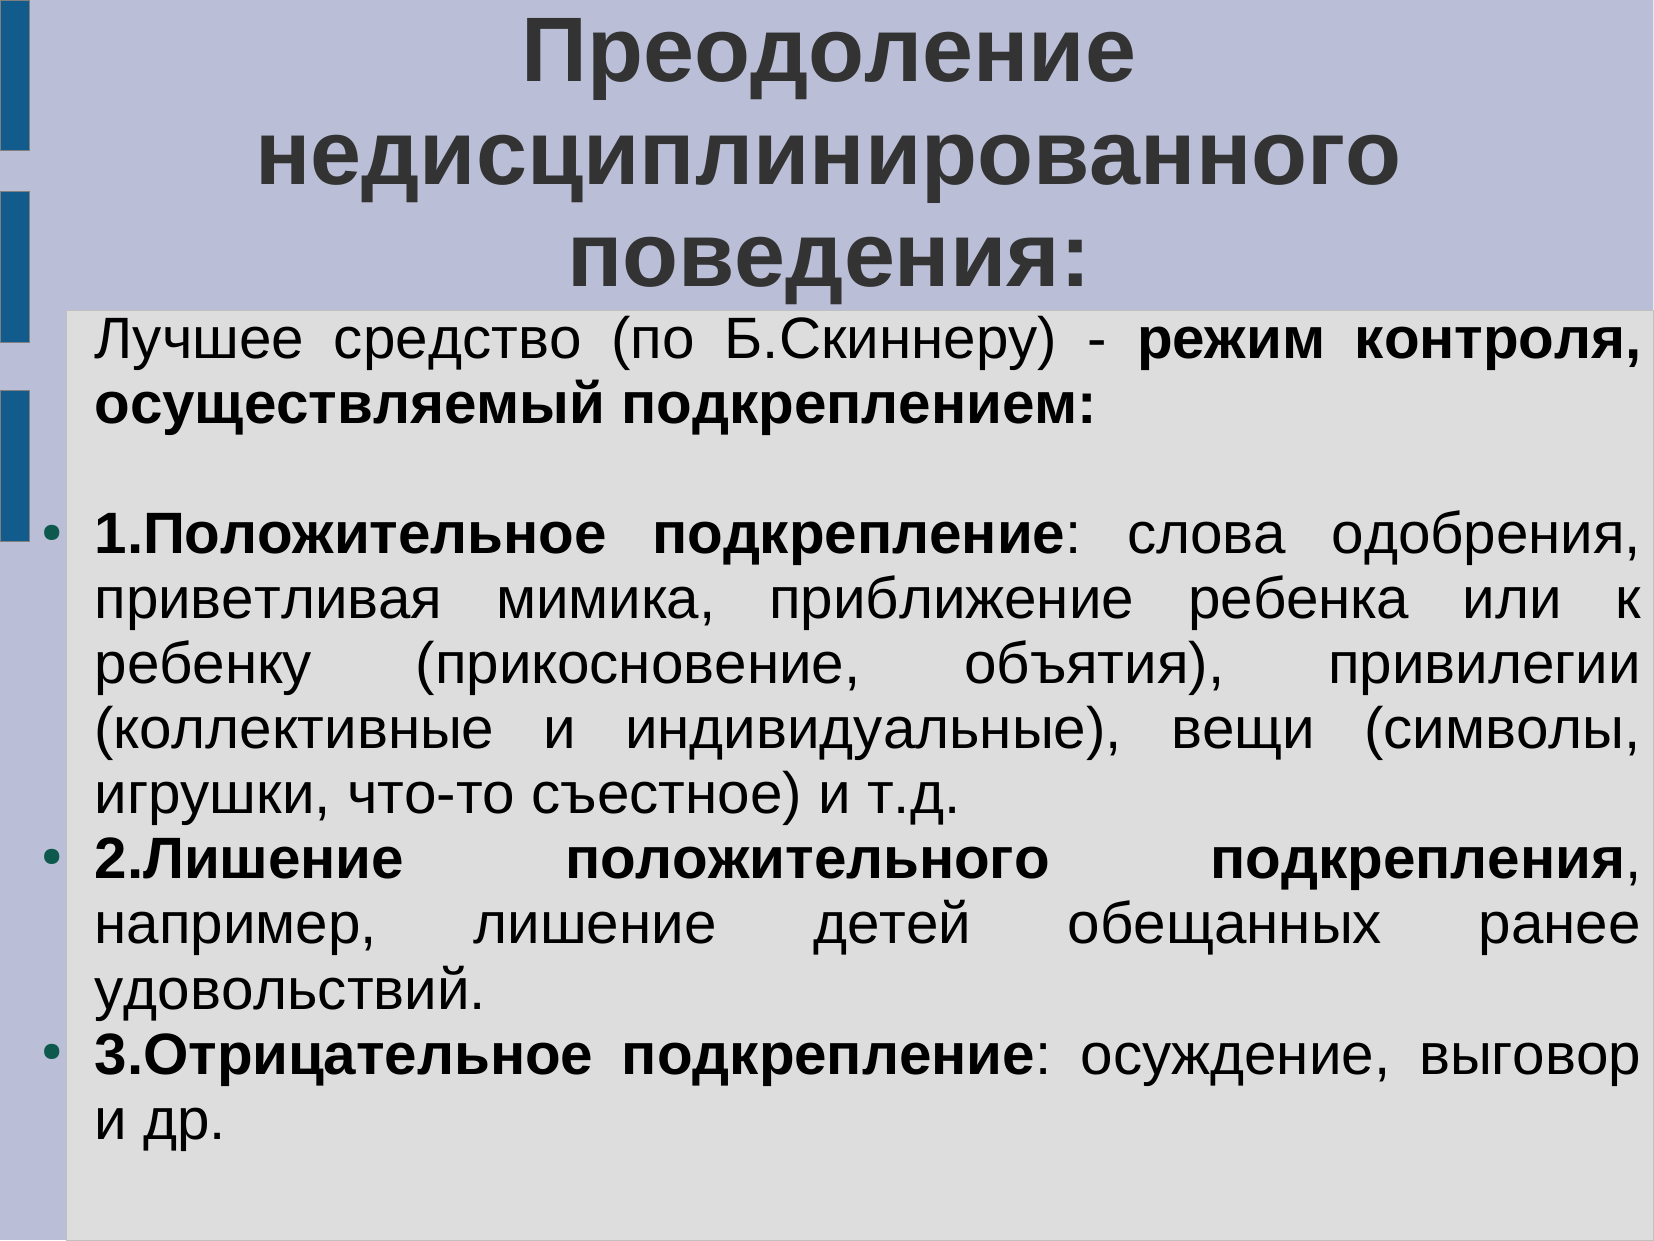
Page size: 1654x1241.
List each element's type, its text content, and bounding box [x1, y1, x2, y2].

list Лучшее средство (по Б.Скиннеру) - режим контроля, осуществляемый подкреплением: 1.Положительное подкрепление: слова одобрения, приветливая мимика, приближение ребенка или к ребенку (прикосновение, объятия), привилегии (коллективные и индивидуальные), вещи (символы, игрушки, что-то съестное) и т.д. 2.Лишение положительного подкрепления, например, лишение детей обещанных ранее удовольствий. 3.Отрицательное подкрепление: осуждение, выговор и др. [23, 306, 1642, 1229]
title Преодоление недисциплинированного поведения: [123, 0, 1536, 306]
